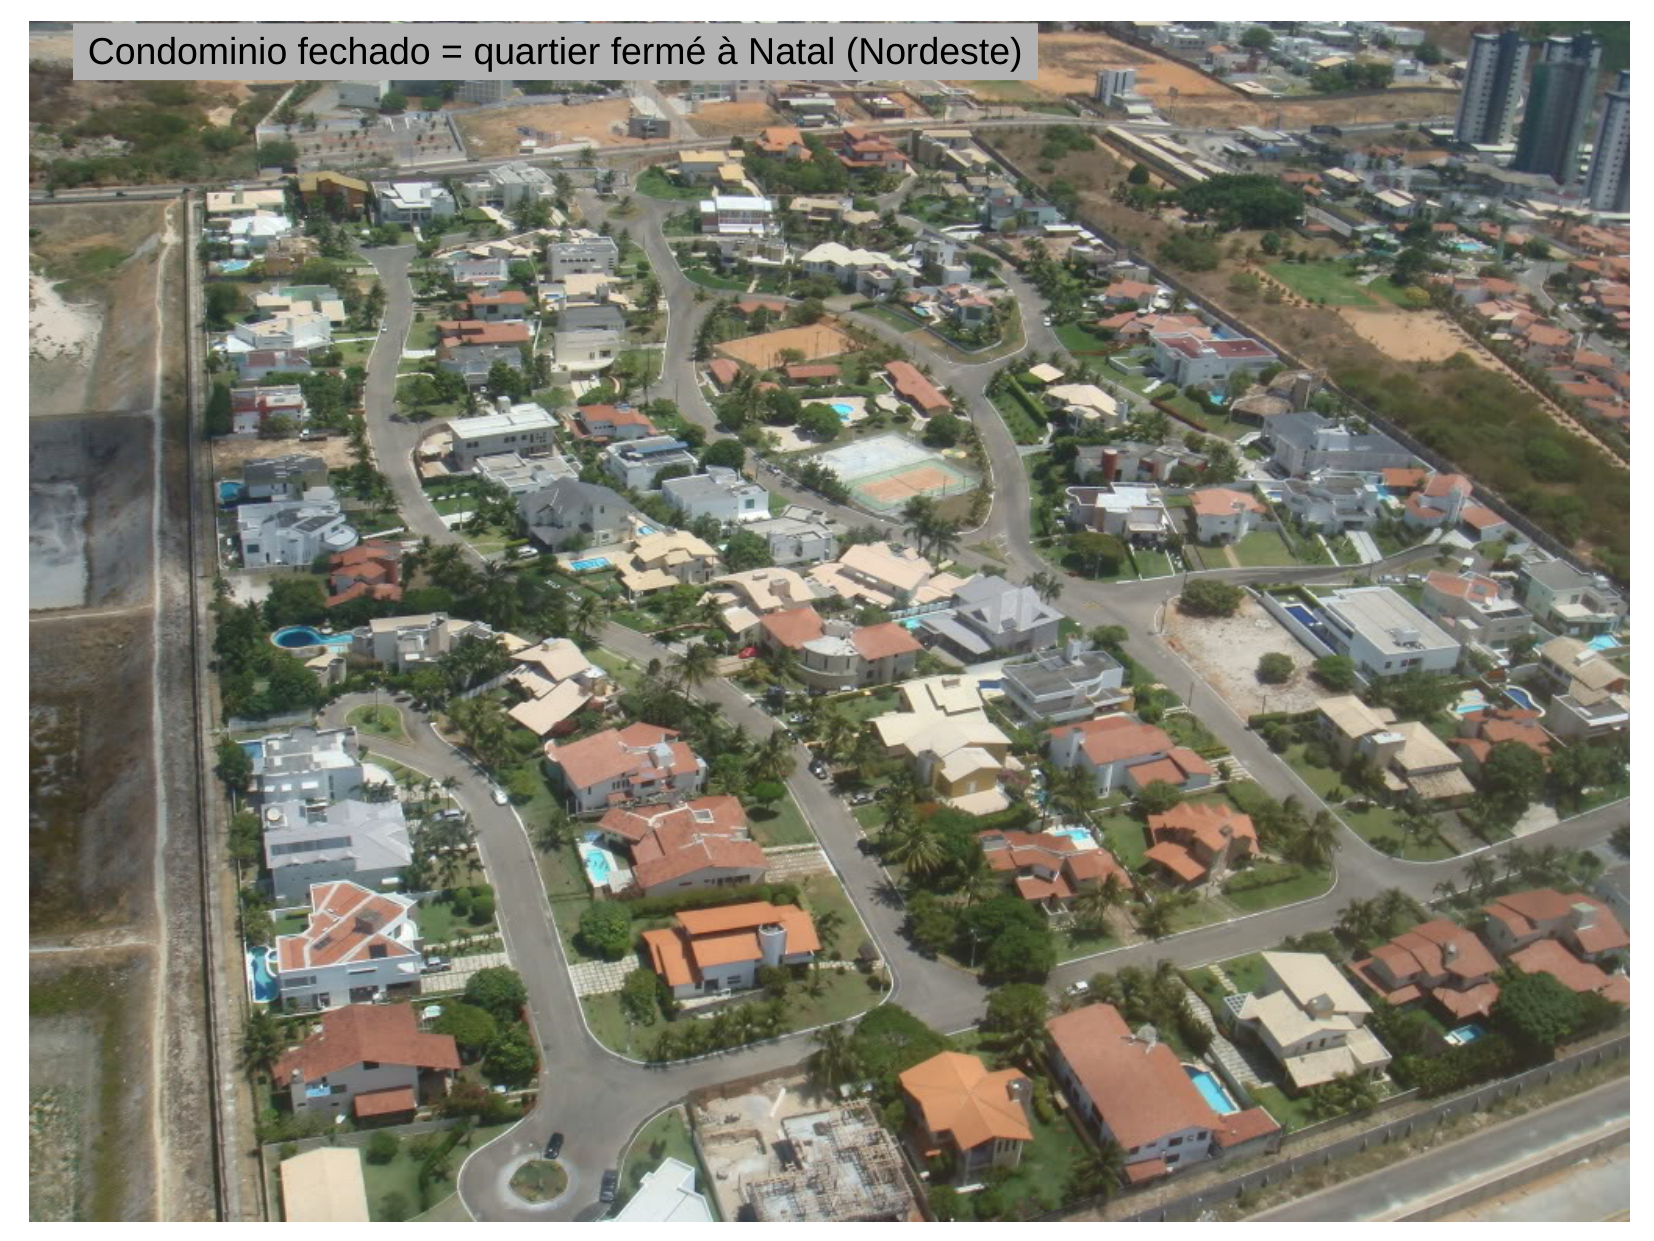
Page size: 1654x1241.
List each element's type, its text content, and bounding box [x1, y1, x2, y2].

text_box Condominio fechado = quartier fermé à Natal (Nordeste) [73, 23, 1038, 81]
picture [29, 21, 1630, 1222]
